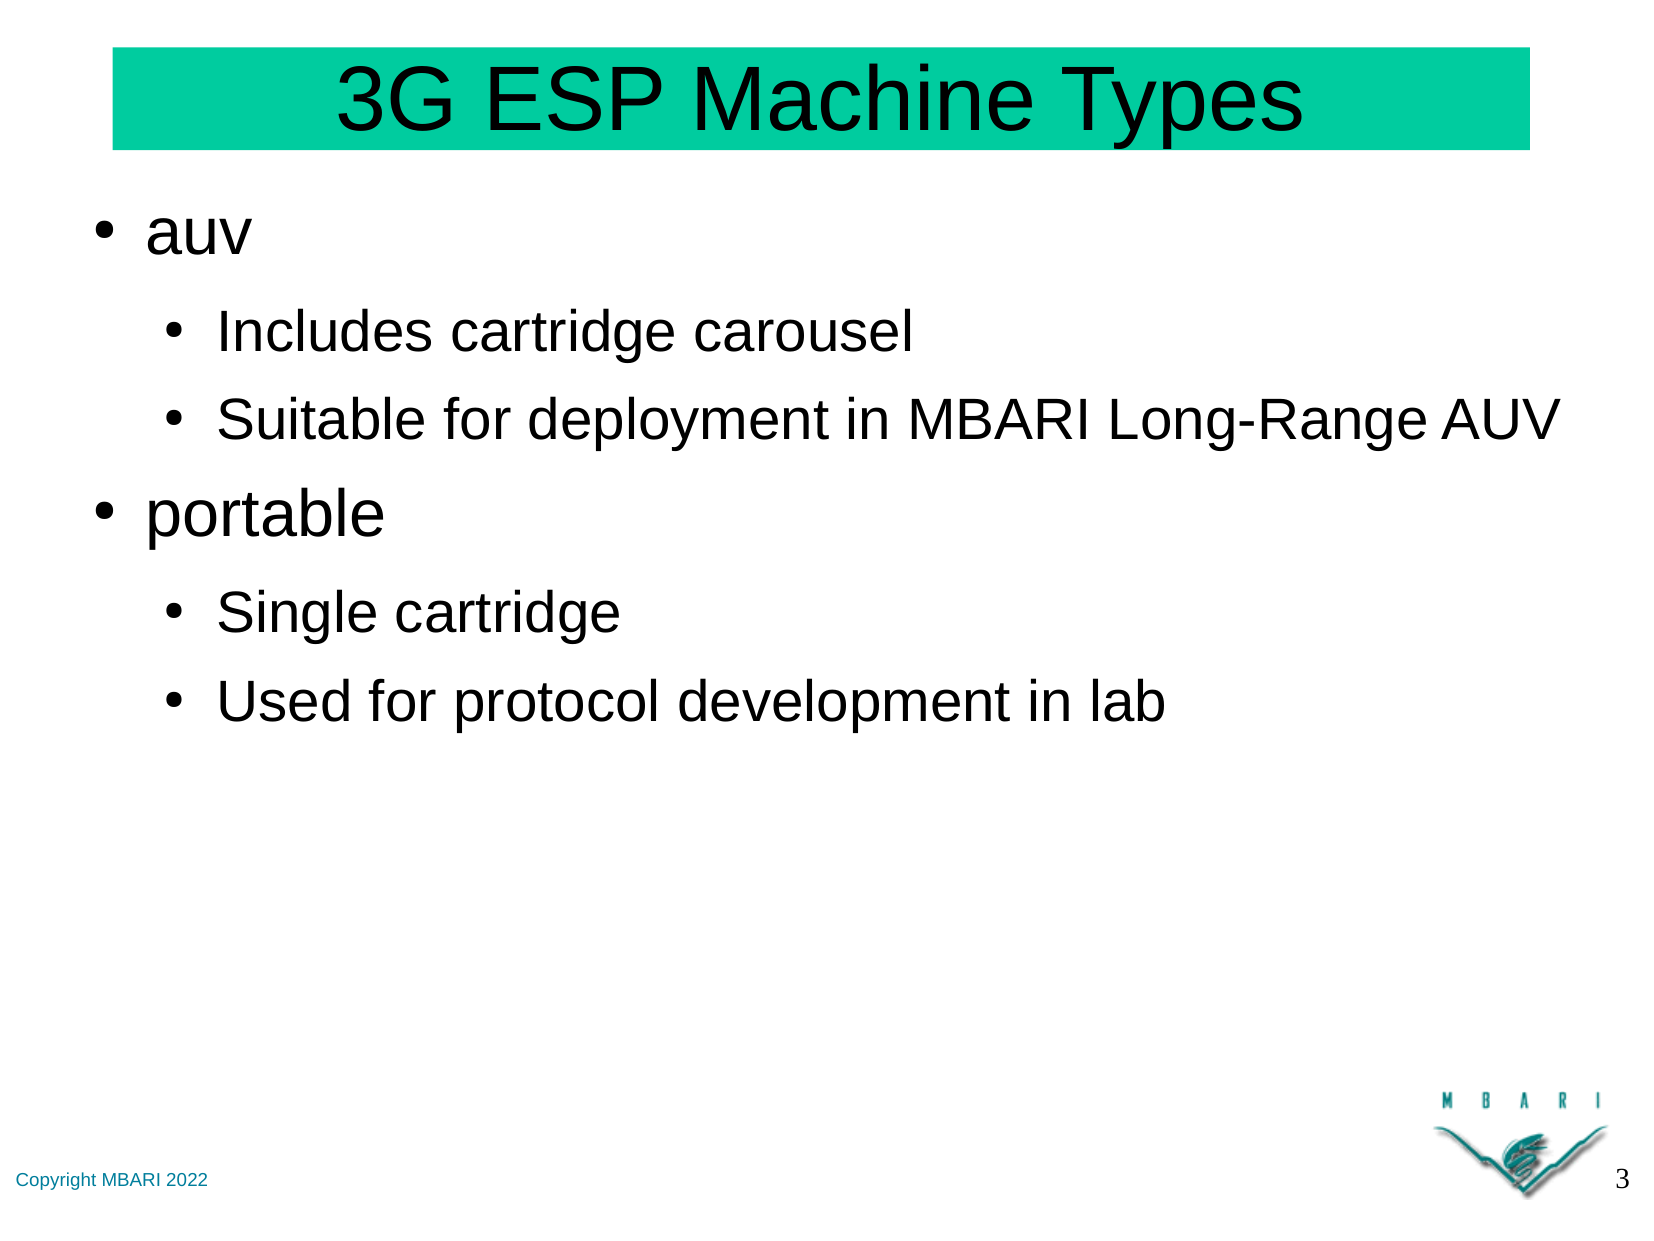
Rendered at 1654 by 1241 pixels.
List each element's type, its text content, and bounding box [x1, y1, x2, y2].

picture [1426, 1163, 1613, 1200]
title 3G ESP Machine Types [112, 47, 1530, 151]
list auv Includes cartridge carousel Suitable for deployment in MBARI Long-Range AUV portable Single cartridge Used for protocol development in lab [75, 194, 1651, 1163]
